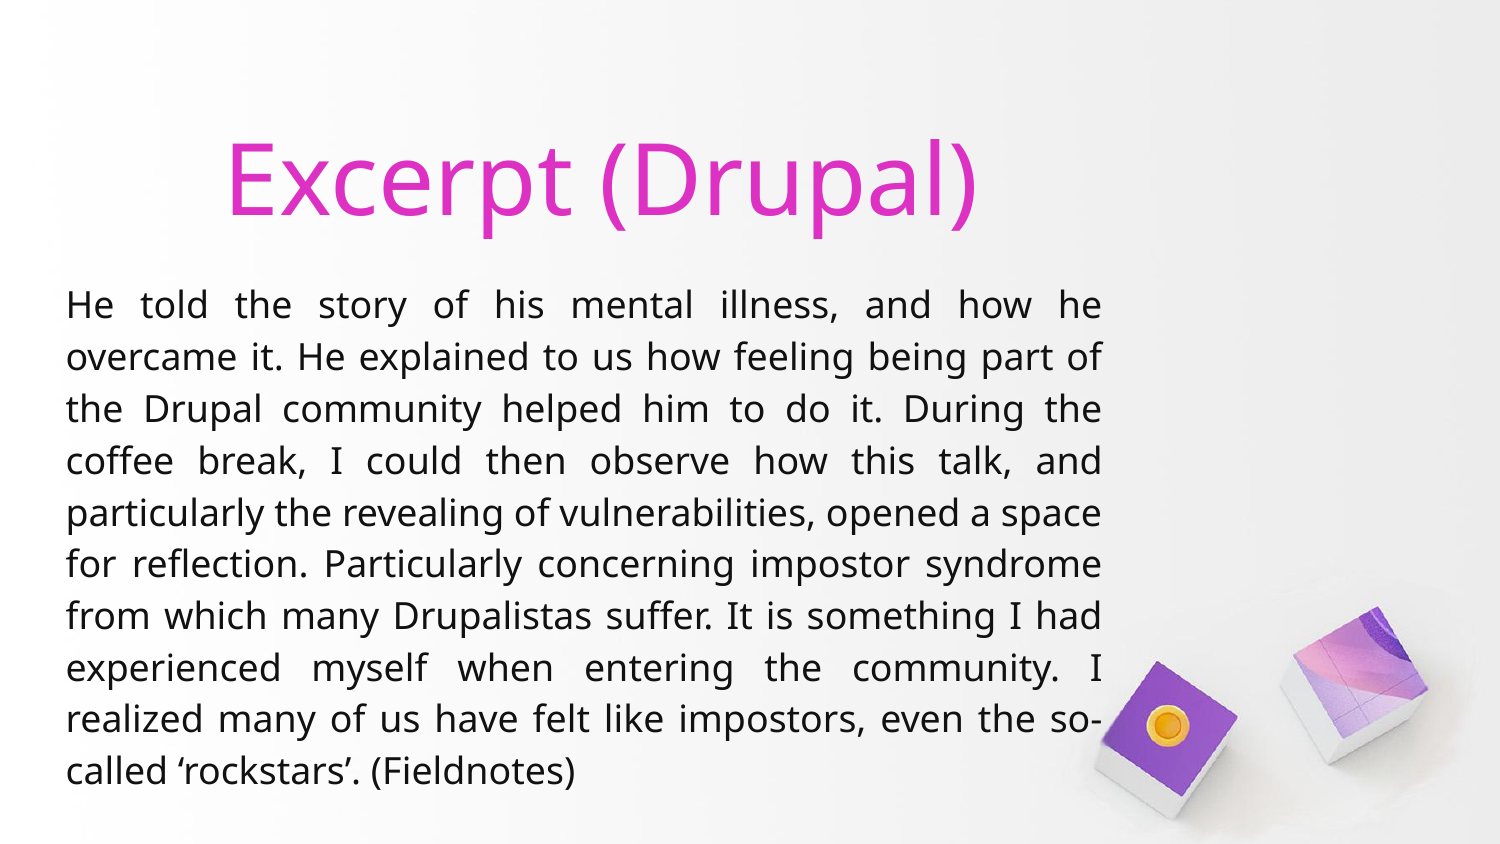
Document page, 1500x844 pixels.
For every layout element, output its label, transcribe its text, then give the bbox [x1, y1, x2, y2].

text_box He told the story of his mental illness, and how he overcame it. He explained to us how feeling being part of the Drupal community helped him to do it. During the coffee break, I could then observe how this talk, and particularly the revealing of vulnerabilities, opened a space for reflection. Particularly concerning impostor syndrome from which many Drupalistas suffer. It is something I had experienced myself when entering the community. I realized many of us have felt like impostors, even the so-called ‘rockstars’. (Fieldnotes) [0, 259, 1119, 752]
picture [0, 0, 1500, 844]
text_box Excerpt (Drupal) [209, 100, 1214, 260]
